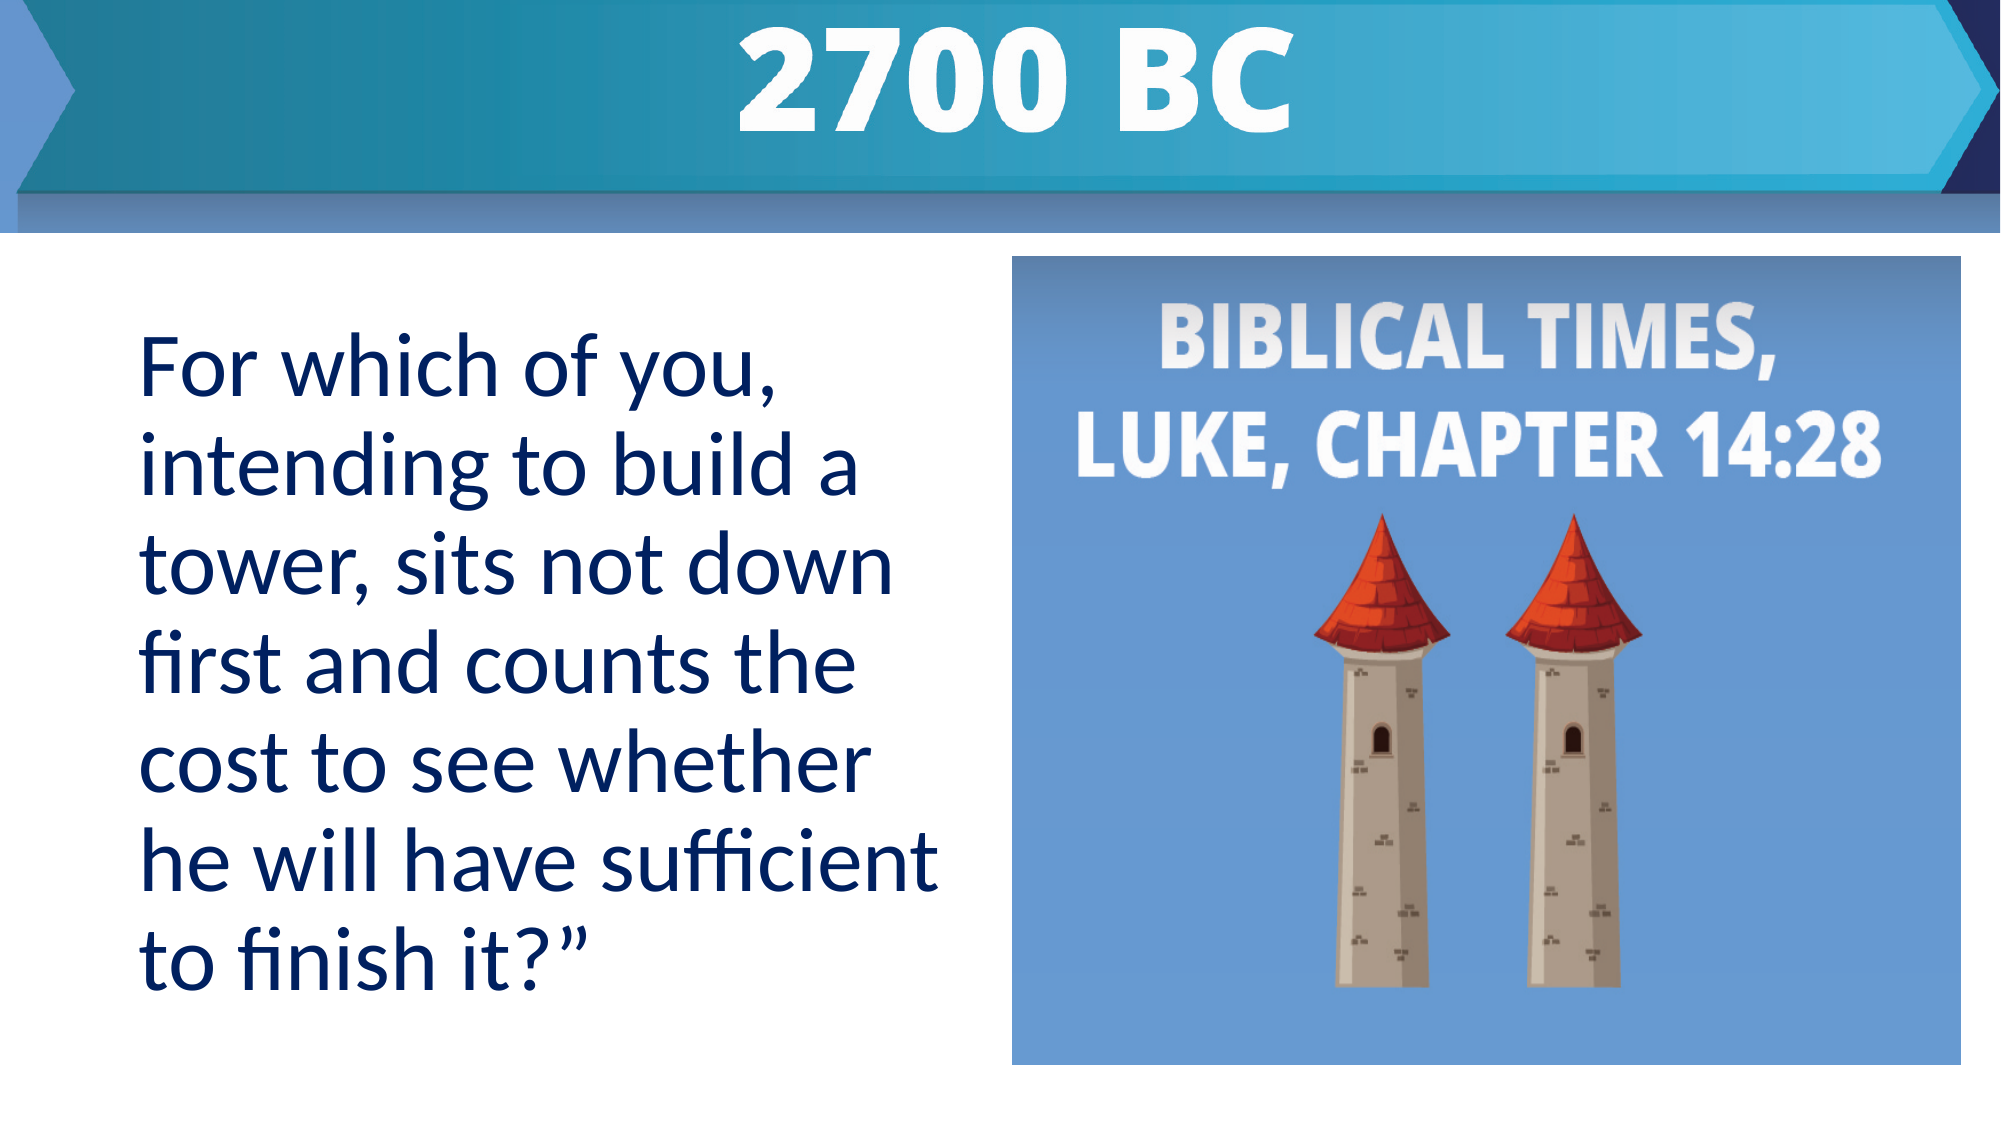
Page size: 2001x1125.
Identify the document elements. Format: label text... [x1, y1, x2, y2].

picture [1012, 256, 1961, 1066]
list For which of you, intending to build a tower, sits not down first and counts the cost to see whether he will have sufficient to finish it?” [123, 309, 974, 1024]
picture [0, 0, 2000, 233]
